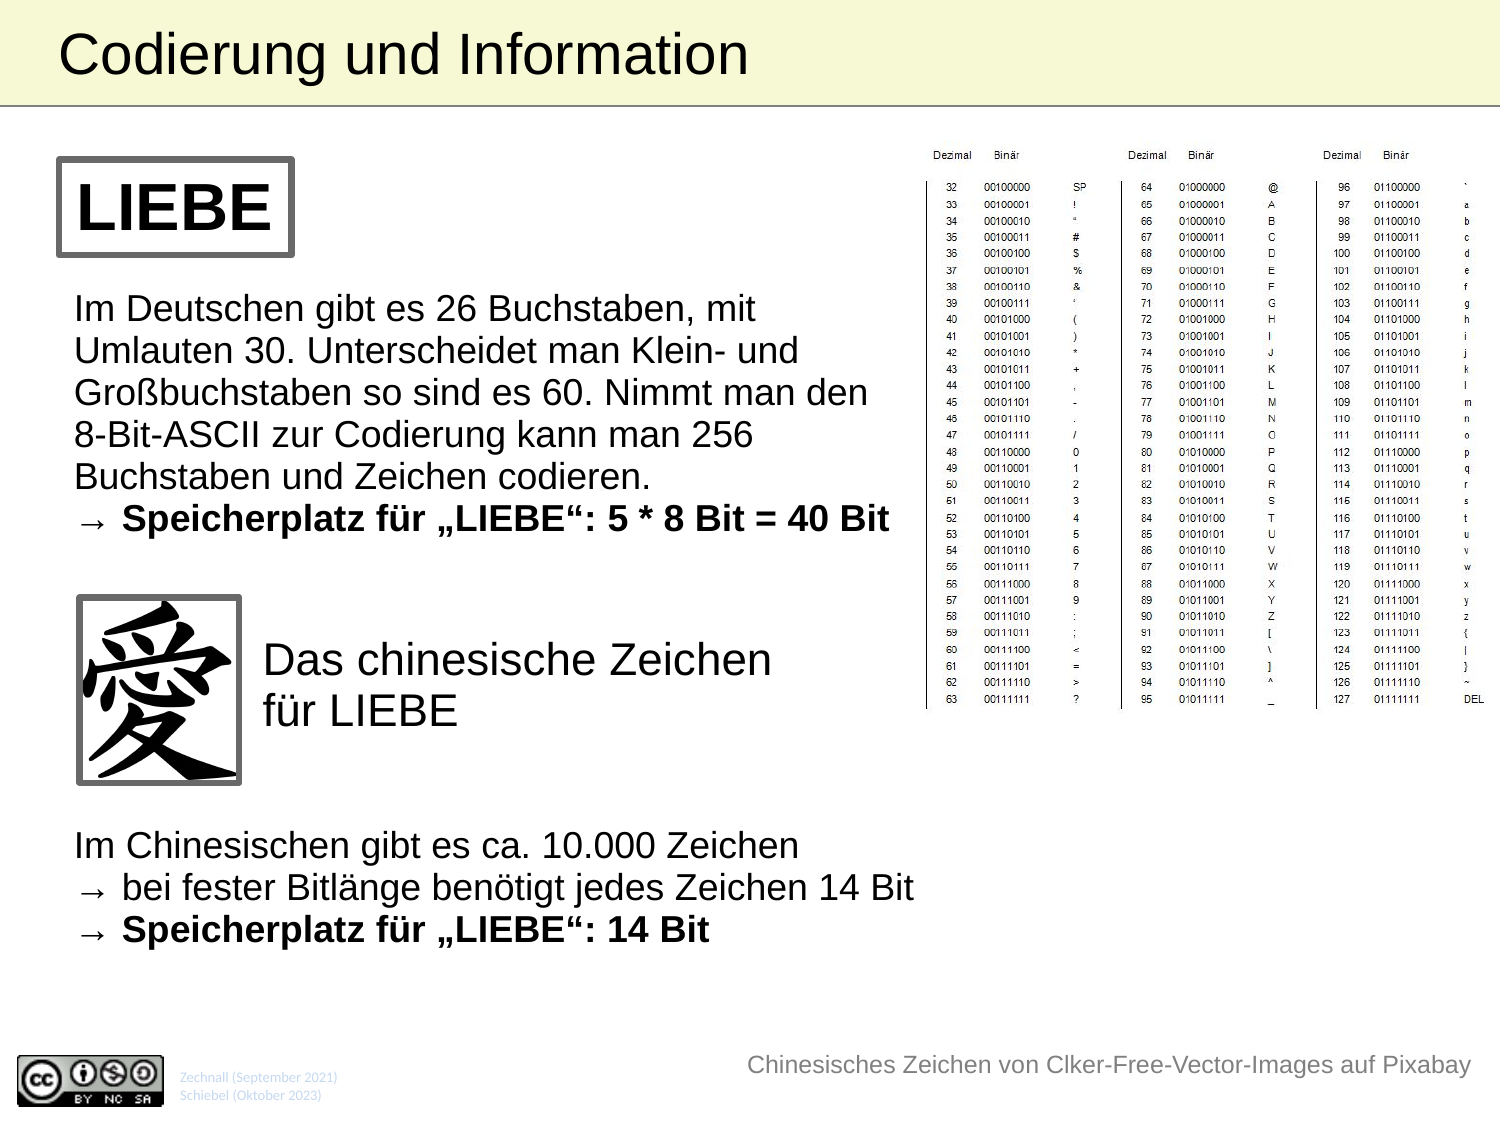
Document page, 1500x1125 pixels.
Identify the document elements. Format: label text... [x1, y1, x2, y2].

picture [910, 140, 1489, 715]
text_box Chinesisches Zeichen von Clker-Free-Vector-Images auf Pixabay [732, 1043, 1488, 1087]
text_box Das chinesische Zeichen für LIEBE [248, 626, 821, 744]
title Codierung und Information [59, 5, 1016, 104]
picture [17, 1055, 164, 1107]
text_box Im Chinesischen gibt es ca. 10.000 Zeichen → bei fester Bitlänge benötigt jedes Zeichen 14 Bit → Speicherplatz für „LIEBE“: 14 Bit [59, 817, 934, 958]
picture [82, 600, 237, 780]
text_box Im Deutschen gibt es 26 Buchstaben, mit Umlauten 30. Unterscheidet man Klein- und Großbuchstaben so sind es 60. Nimmt man den 8-Bit-ASCII zur Codierung kann man 256 Buchstaben und Zeichen codieren. → Speicherplatz für „LIEBE“: 5 * 8 Bit = 40 Bit [59, 279, 911, 547]
text_box LIEBE [59, 159, 292, 256]
